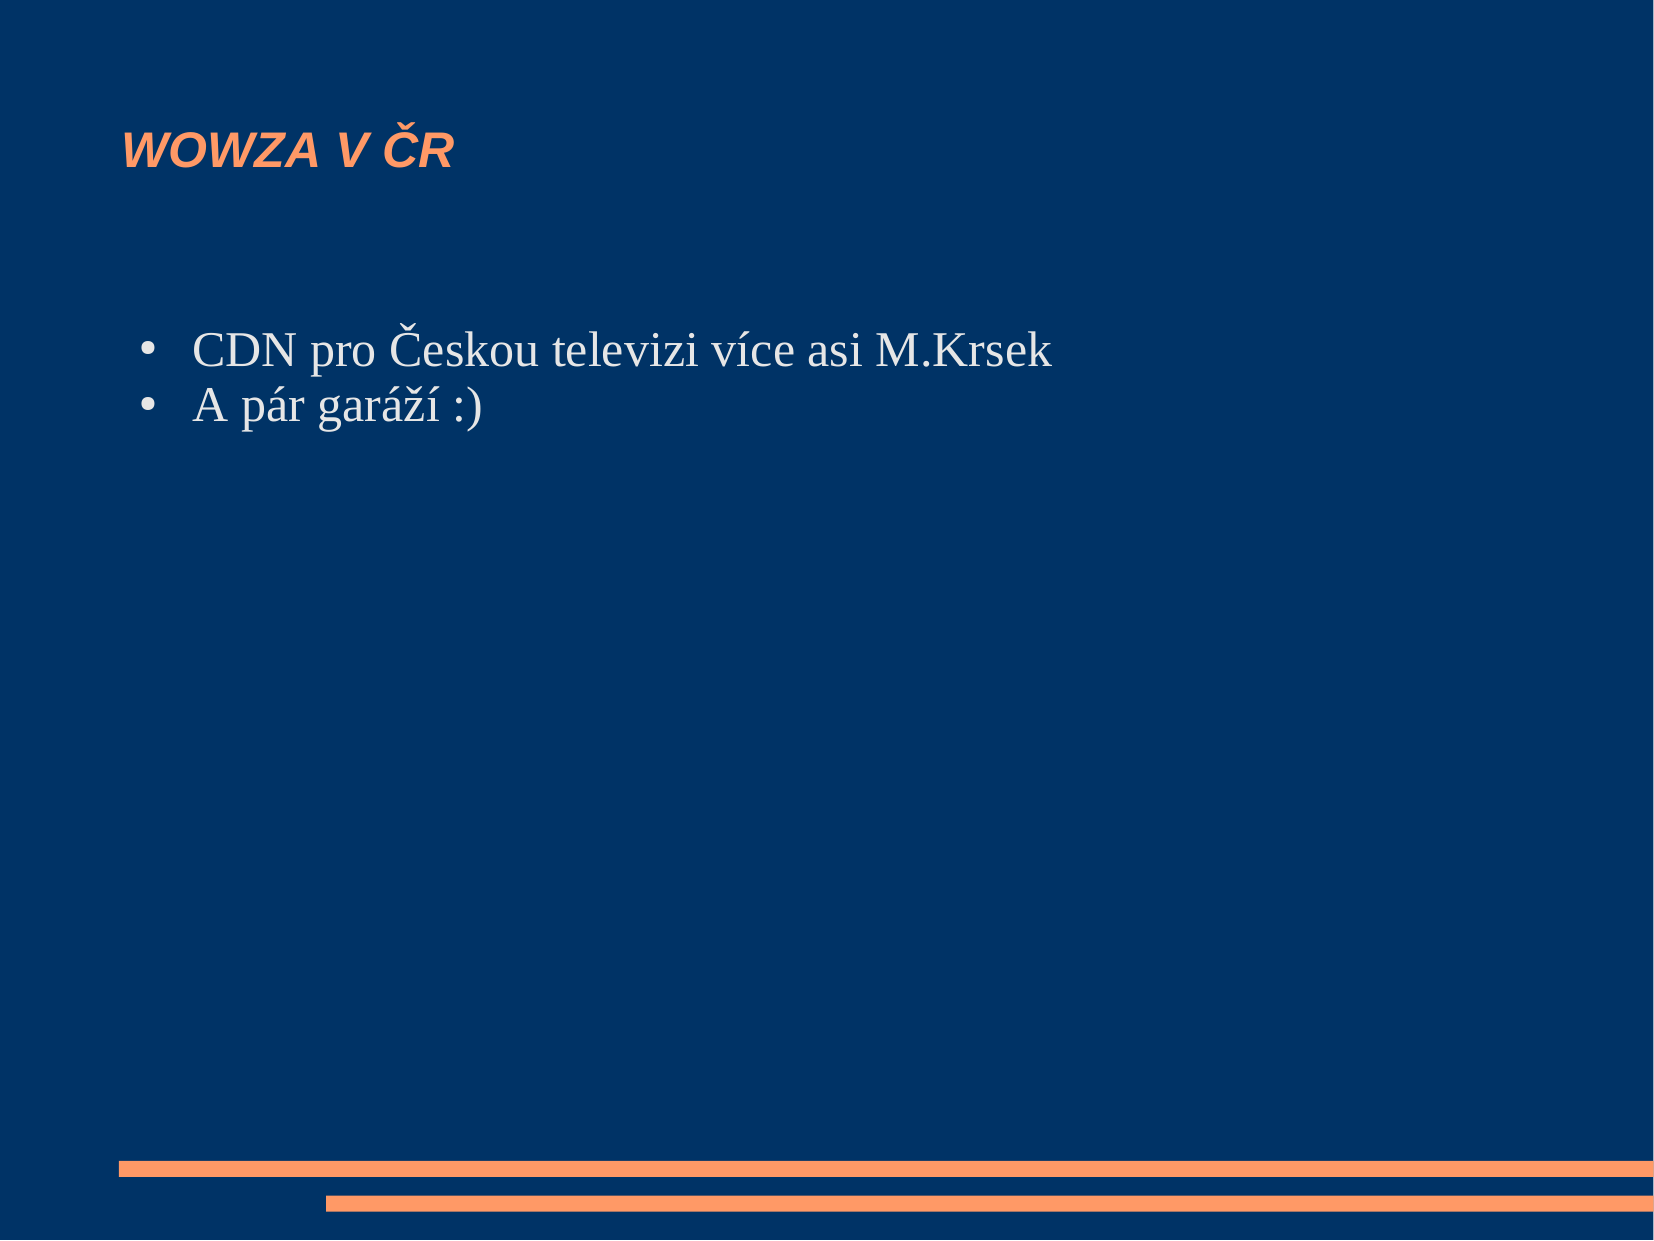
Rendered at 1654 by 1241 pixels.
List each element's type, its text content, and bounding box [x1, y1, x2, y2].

title WOWZA V ČR [121, 46, 1534, 254]
list CDN pro Českou televizi více asi M.Krsek A pár garáží :) [121, 322, 1561, 1132]
